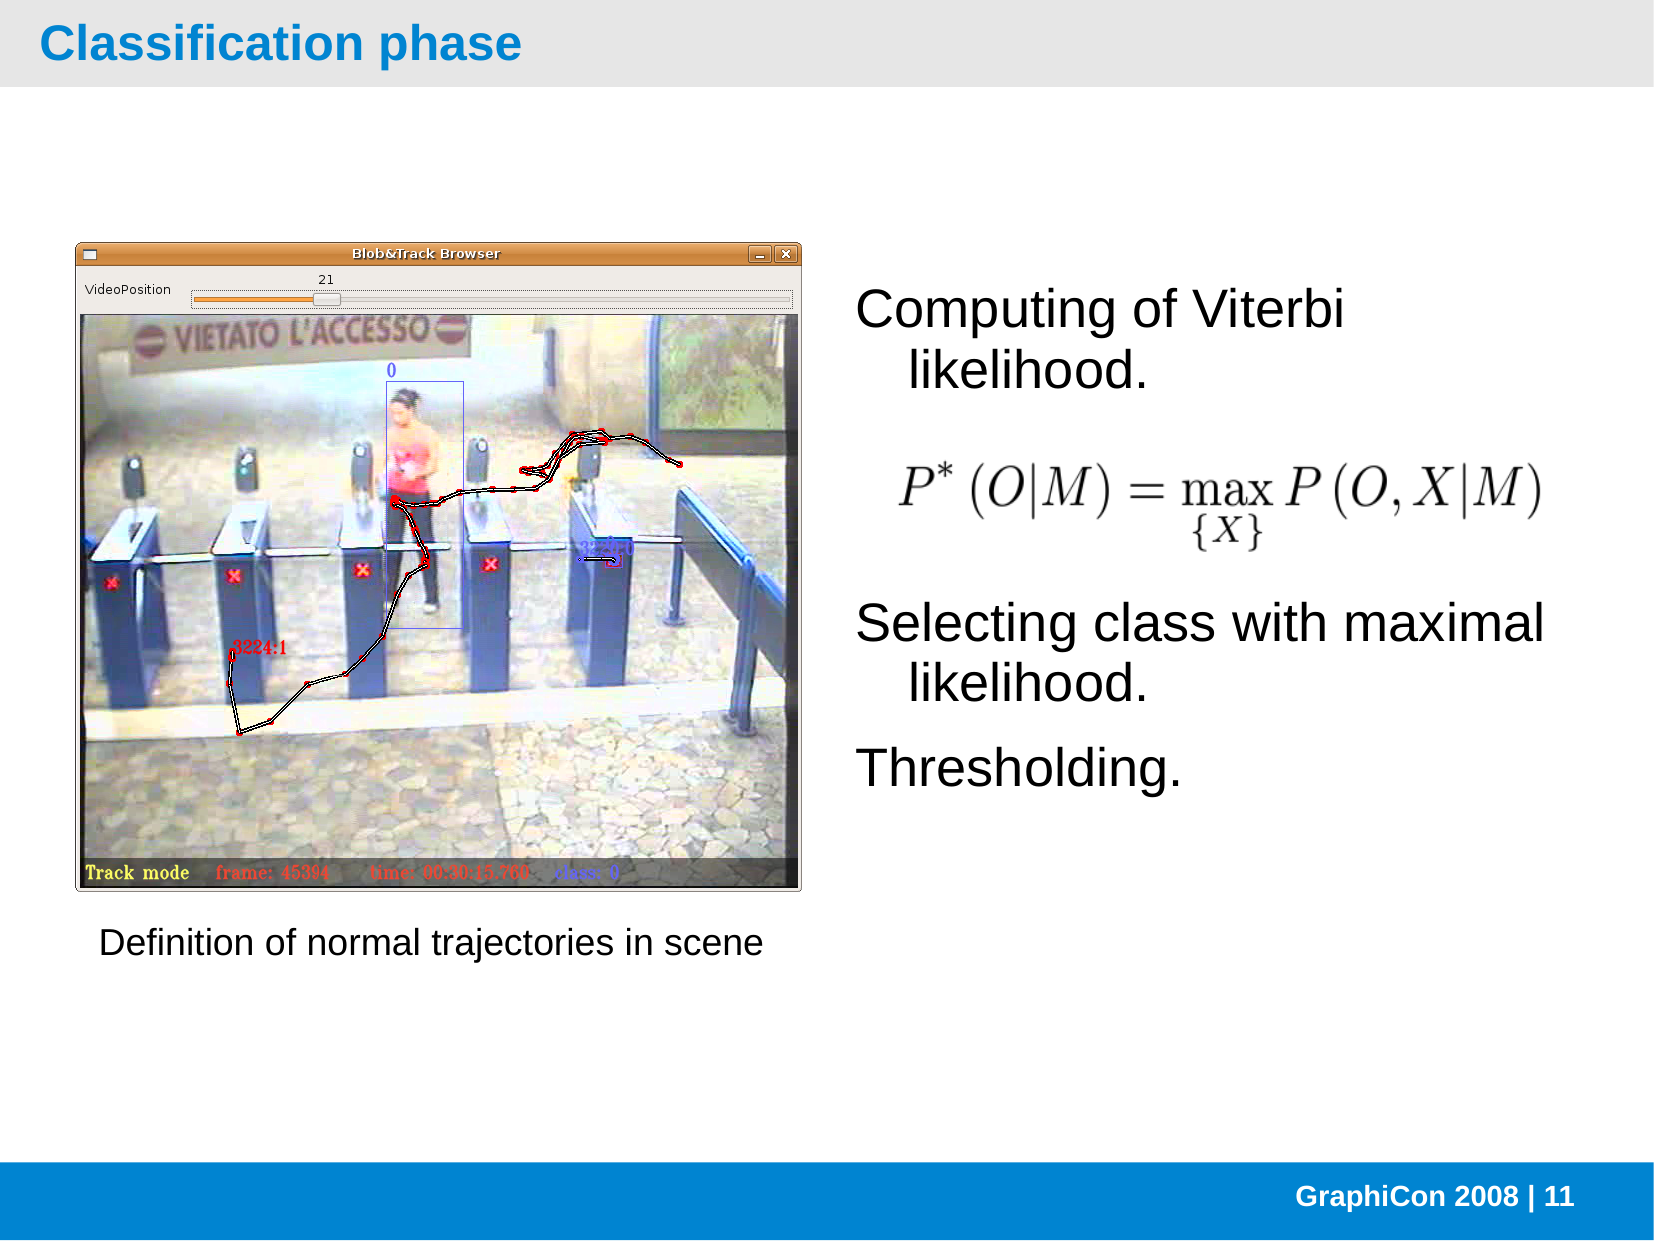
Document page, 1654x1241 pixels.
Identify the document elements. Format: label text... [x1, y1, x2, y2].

picture [75, 242, 802, 892]
title Classification phase [39, 5, 1615, 81]
picture [862, 422, 1576, 583]
list Computing of Viterbi likelihood. Selecting class with maximal likelihood. Thresholding. [837, 278, 1564, 932]
text_box Definition of normal trajectories in scene [75, 914, 788, 976]
